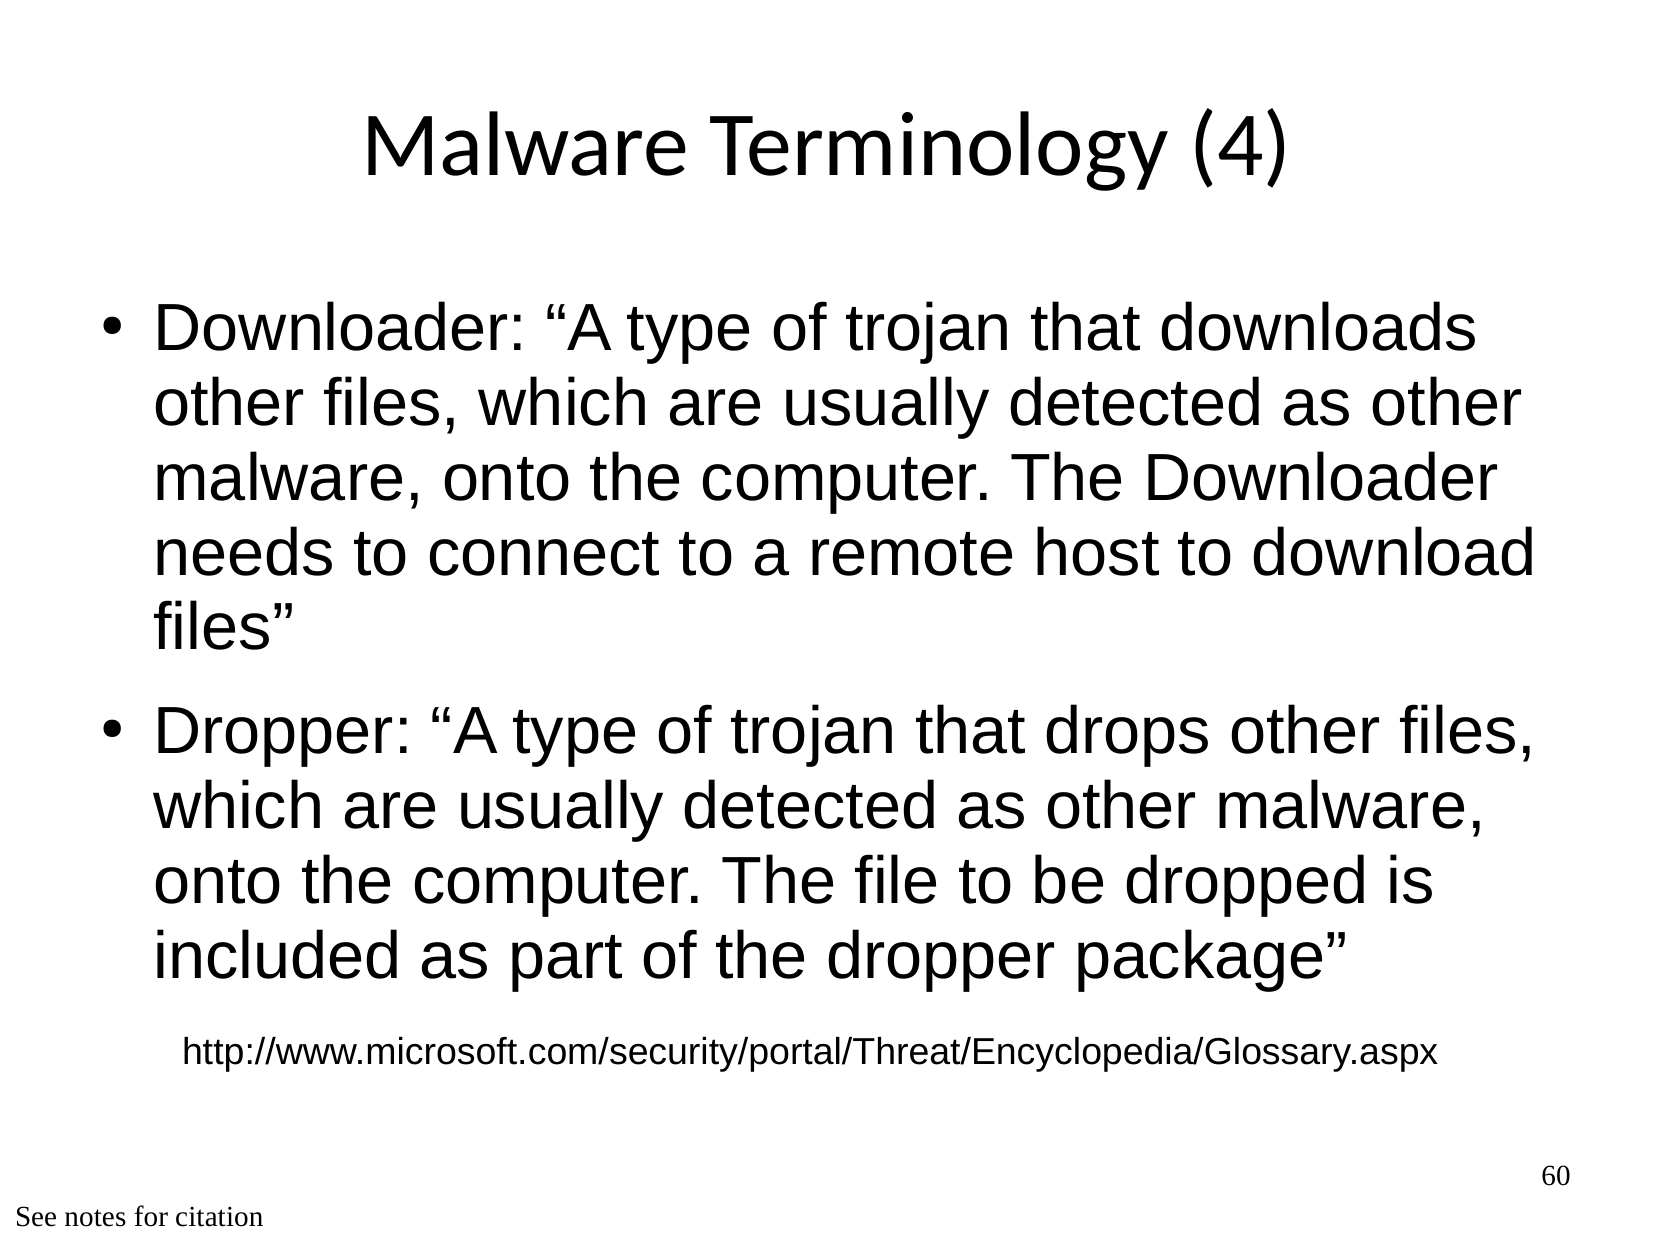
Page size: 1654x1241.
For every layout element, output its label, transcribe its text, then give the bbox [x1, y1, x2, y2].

list Downloader: “A type of trojan that downloads other files, which are usually detected as other malware, onto the computer. The Downloader needs to connect to a remote host to download files” Dropper: “A type of trojan that drops other files, which are usually detected as other malware, onto the computer. The file to be dropped is included as part of the dropper package” [82, 290, 1576, 1126]
text_box http://www.microsoft.com/security/portal/Threat/Encyclopedia/Glossary.aspx [167, 1023, 1456, 1081]
title Malware Terminology (4) [82, 49, 1571, 257]
